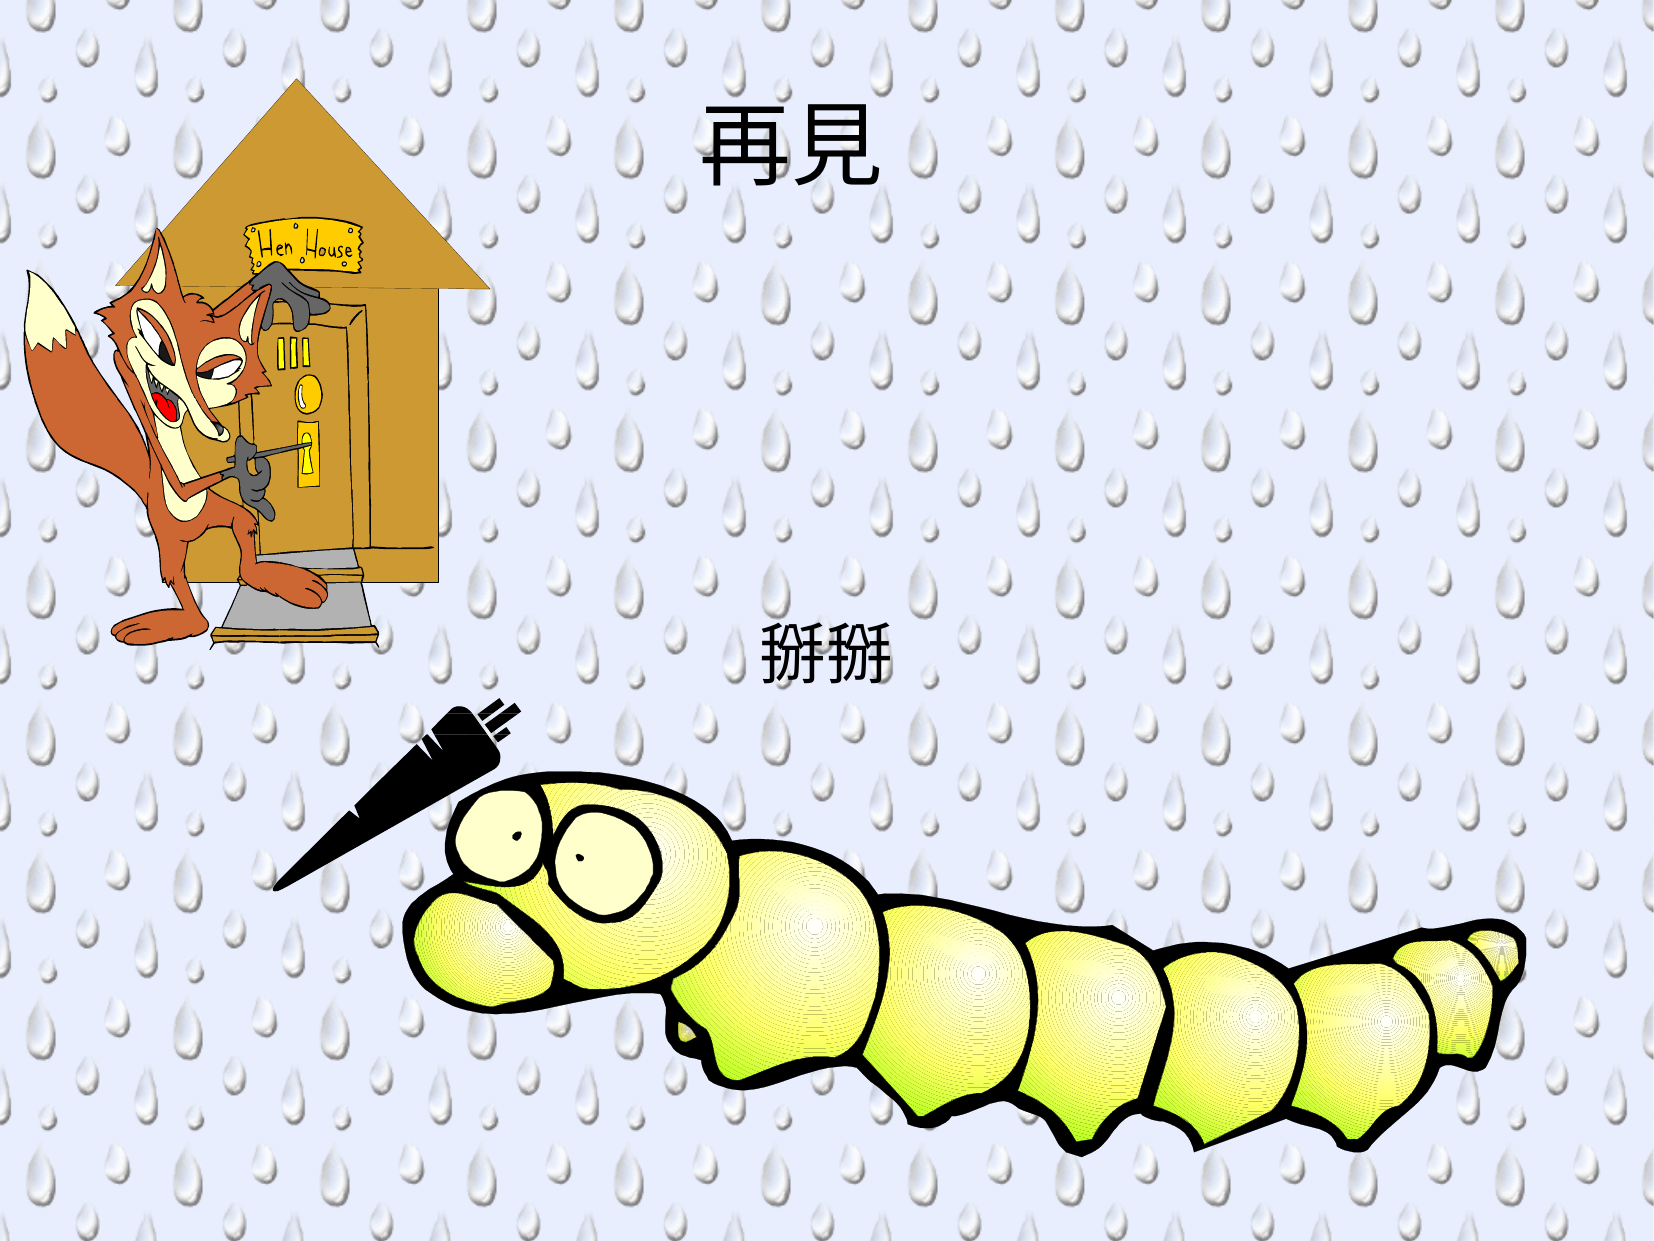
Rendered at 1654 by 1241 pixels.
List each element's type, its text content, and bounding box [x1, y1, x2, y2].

picture [0, 0, 1654, 1241]
subtitle 掰掰 [82, 290, 1571, 1010]
title 再見 [47, 35, 1536, 243]
